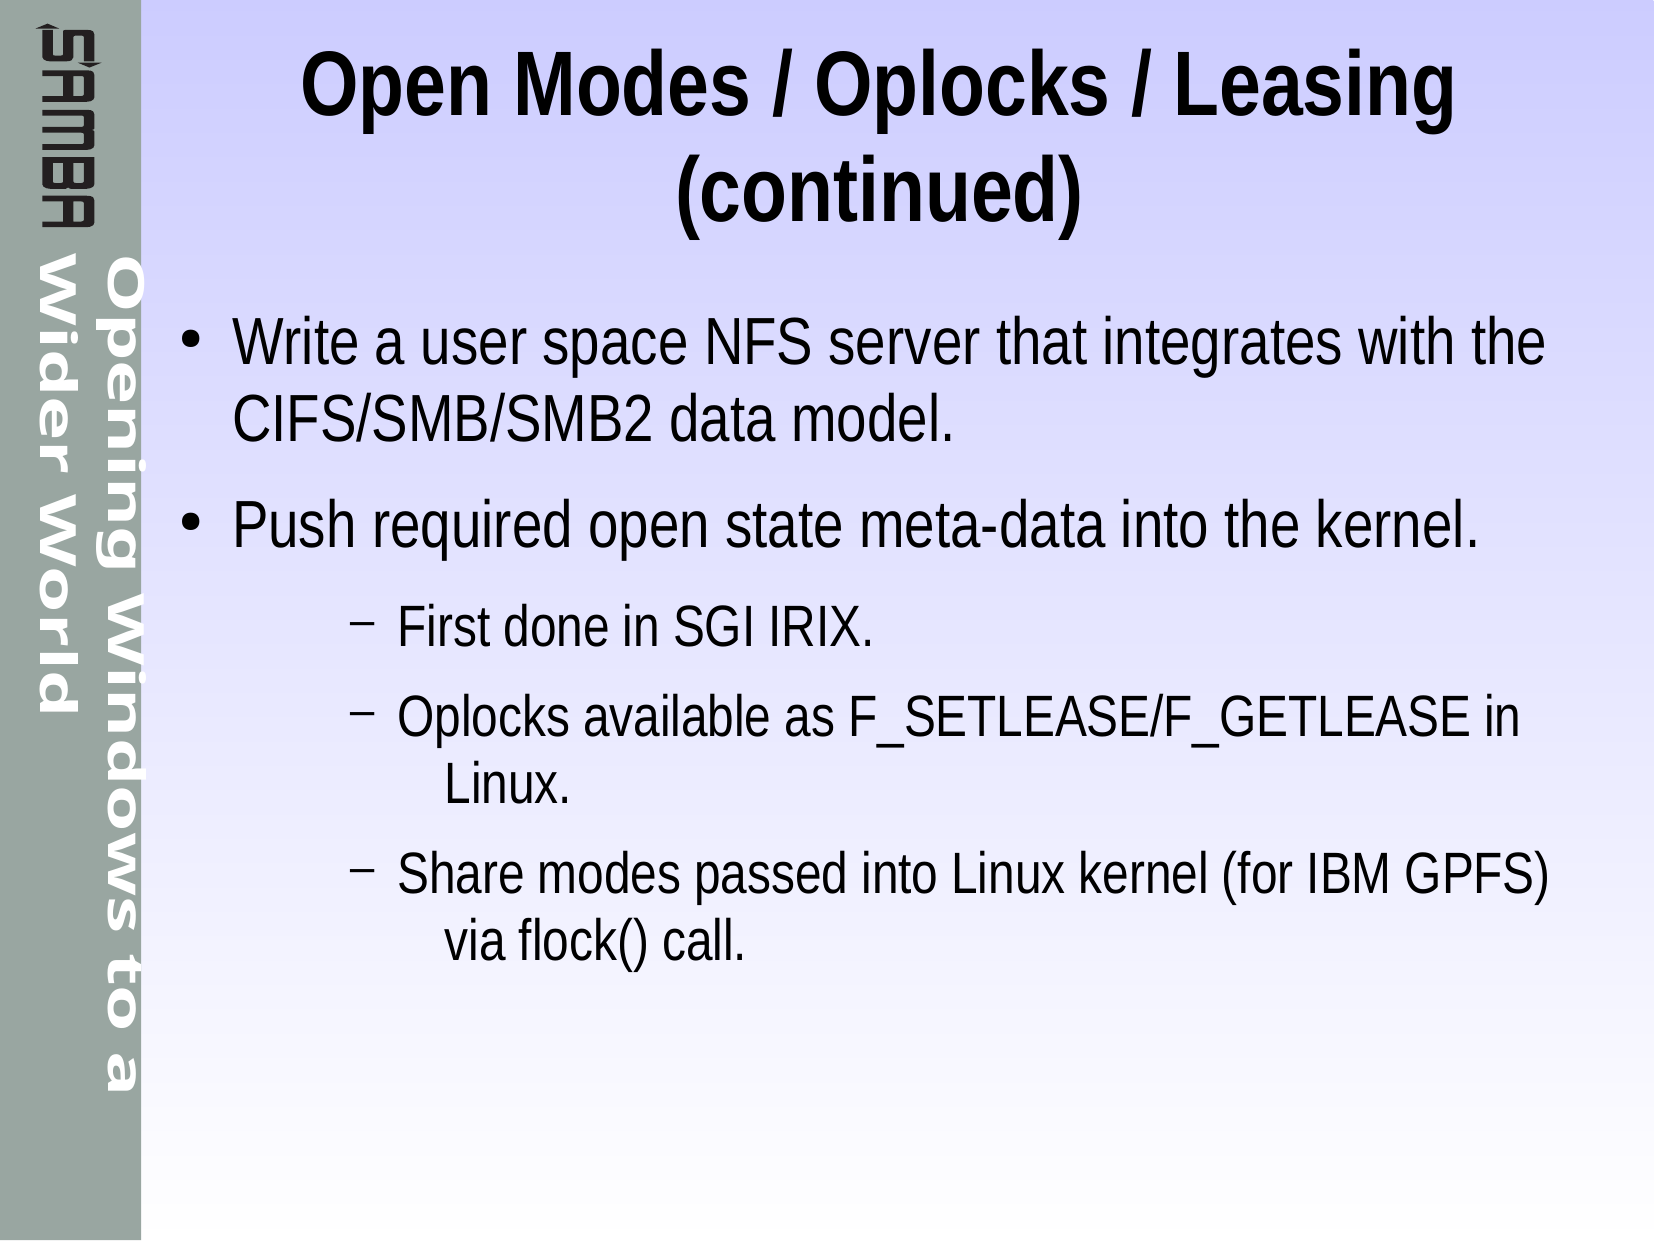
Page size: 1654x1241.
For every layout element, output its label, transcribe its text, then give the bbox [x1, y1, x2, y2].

title Open Modes / Oplocks / Leasing (continued) [173, 28, 1586, 243]
list Write a user space NFS server that integrates with the CIFS/SMB/SMB2 data model. Push required open state meta-data into the kernel. First done in SGI IRIX. Oplocks available as F_SETLEASE/F_GETLEASE in Linux. Share modes passed into Linux kernel (for IBM GPFS) via flock() call. [161, 302, 1574, 1211]
